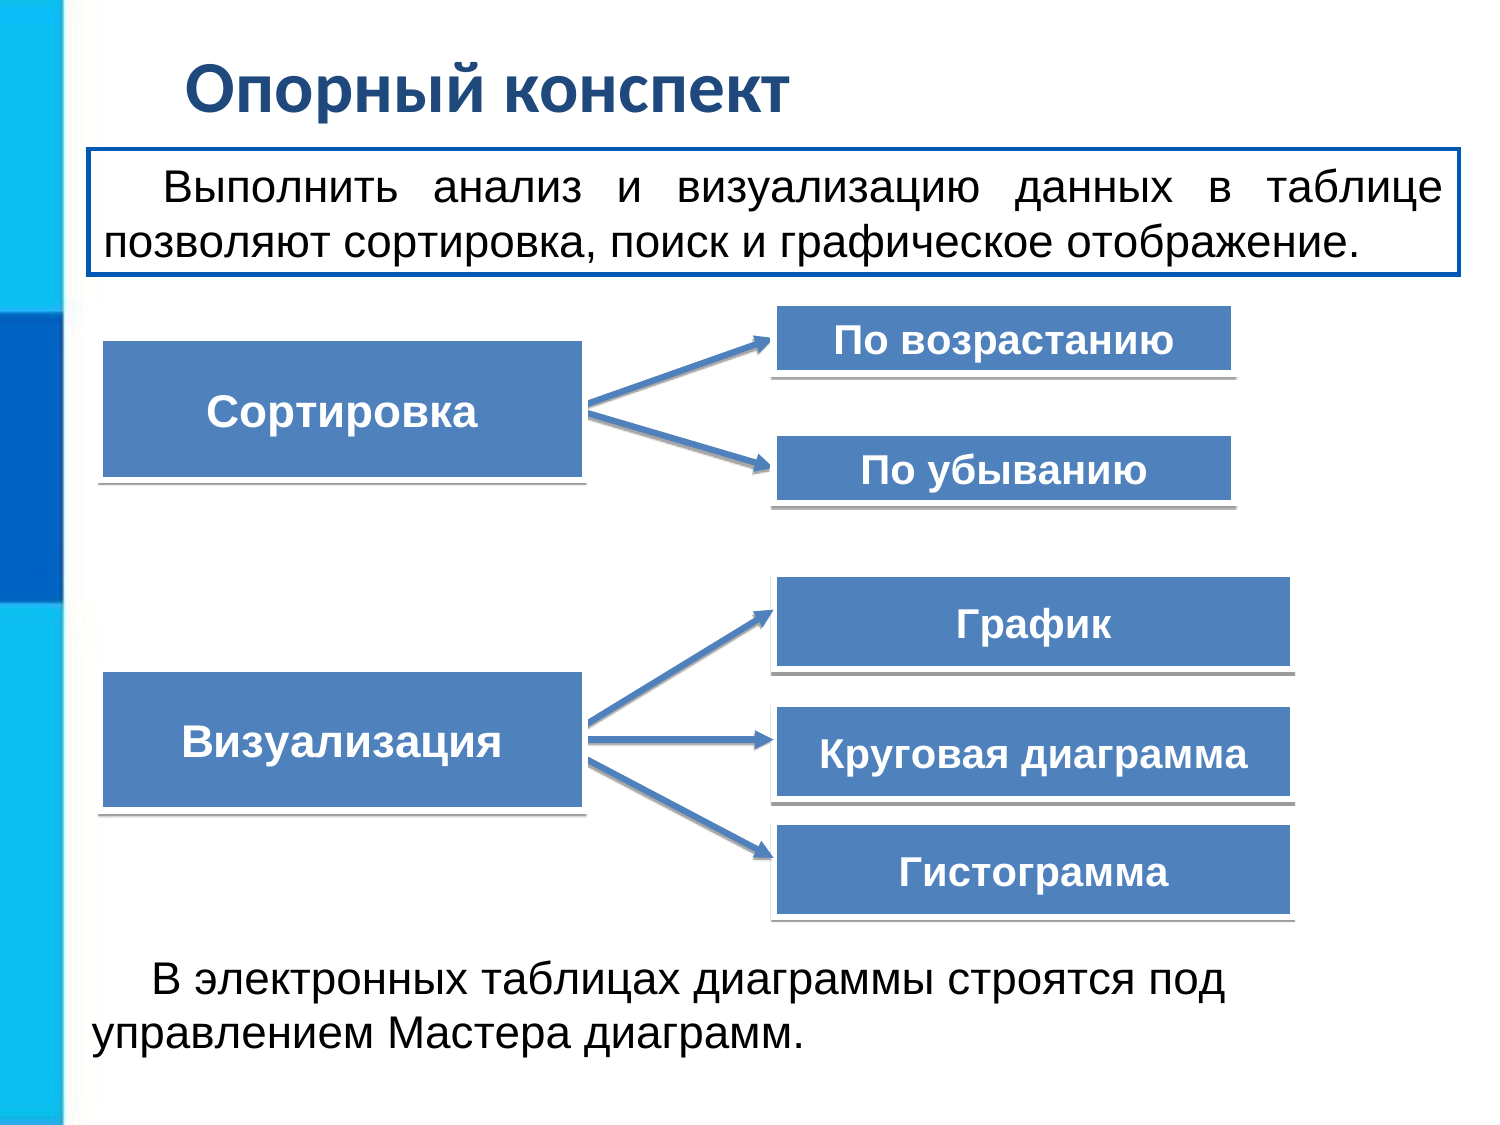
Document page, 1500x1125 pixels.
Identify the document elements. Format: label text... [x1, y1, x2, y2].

text_box Гистограмма [773, 822, 1294, 917]
text_box График [773, 574, 1294, 669]
text_box Опорный конспект [171, 30, 1425, 135]
text_box В электронных таблицах диаграммы строятся под управлением Мастера диаграмм. [76, 940, 1459, 1067]
text_box Выполнить анализ и визуализацию данных в таблице позволяют сортировка, поиск и графическое отображение. [88, 148, 1459, 275]
text_box Визуализация [100, 668, 585, 811]
text_box По возрастанию [773, 302, 1235, 374]
text_box Круговая диаграмма [773, 704, 1294, 799]
text_box По убыванию [773, 432, 1235, 504]
picture [0, 0, 1500, 1125]
text_box Сортировка [100, 337, 585, 480]
